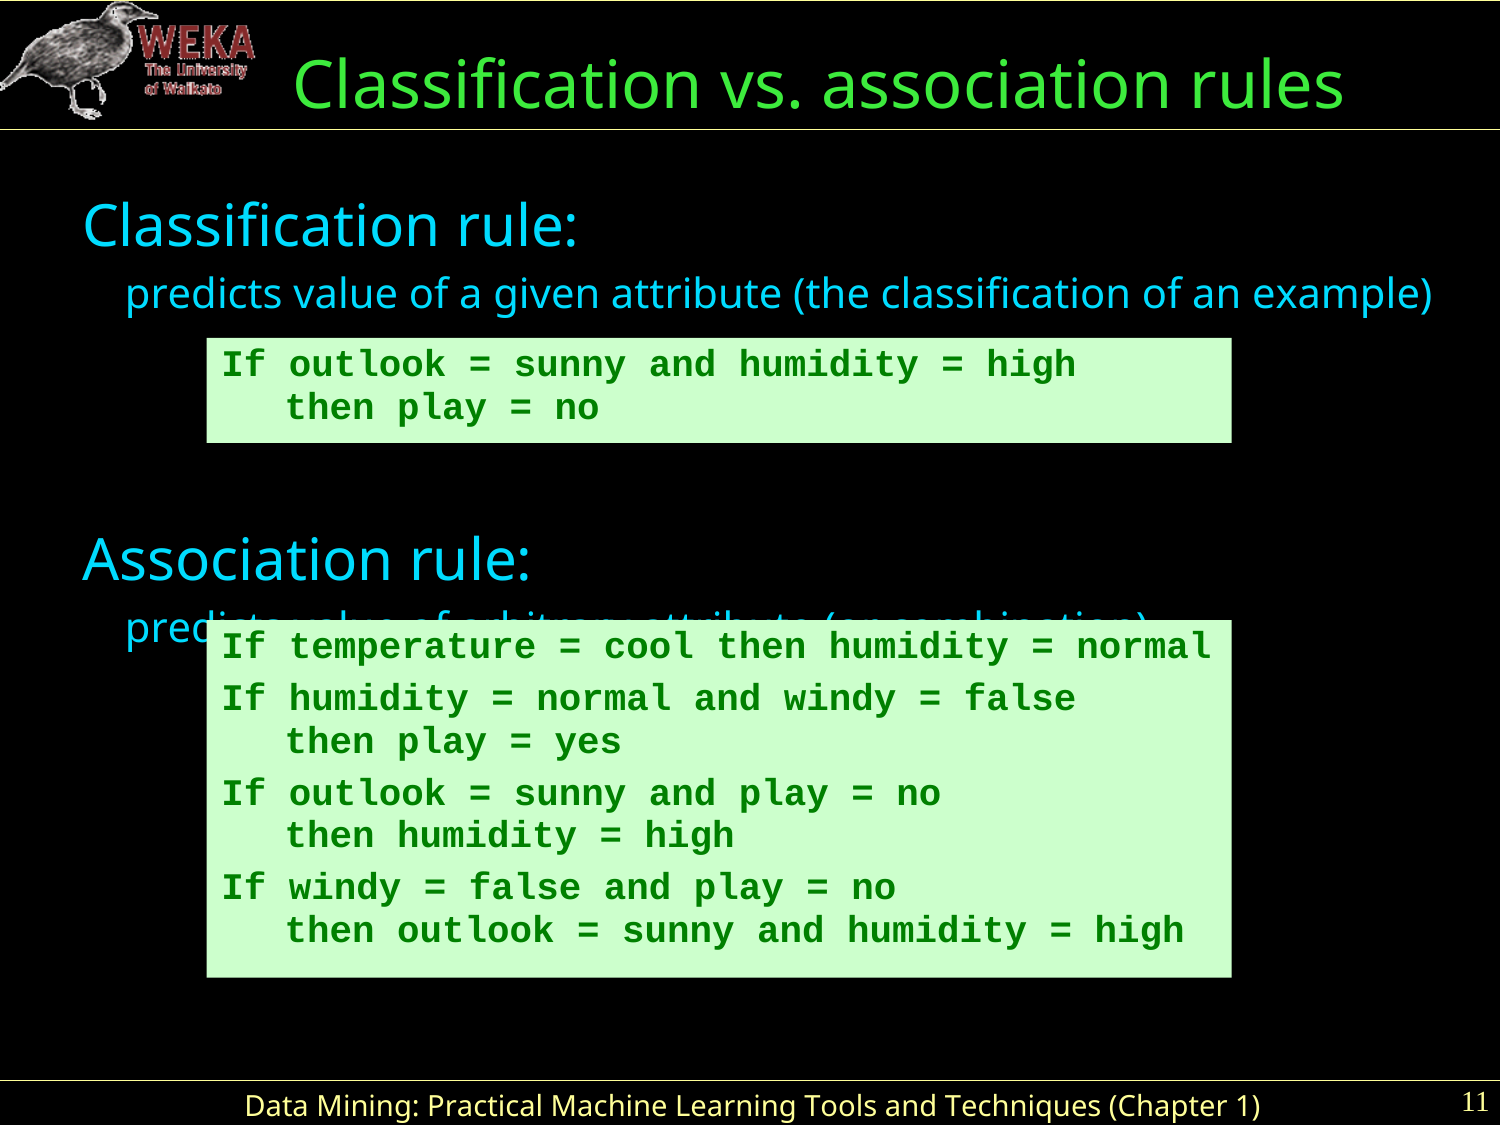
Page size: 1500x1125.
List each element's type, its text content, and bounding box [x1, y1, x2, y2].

picture [0, 1, 266, 129]
text_box If outlook = sunny and humidity = high then play = no [206, 337, 1232, 443]
title Classification vs. association rules [278, 29, 1500, 177]
list Classification rule: predicts value of a given attribute (the classification of an example) Association rule: predicts value of arbitrary attribute (or combination) [67, 177, 1500, 1108]
text_box If temperature = cool then humidity = normal If humidity = normal and windy = false then play = yes If outlook = sunny and play = no then humidity = high If windy = false and play = no then outlook = sunny and humidity = high [206, 620, 1232, 978]
